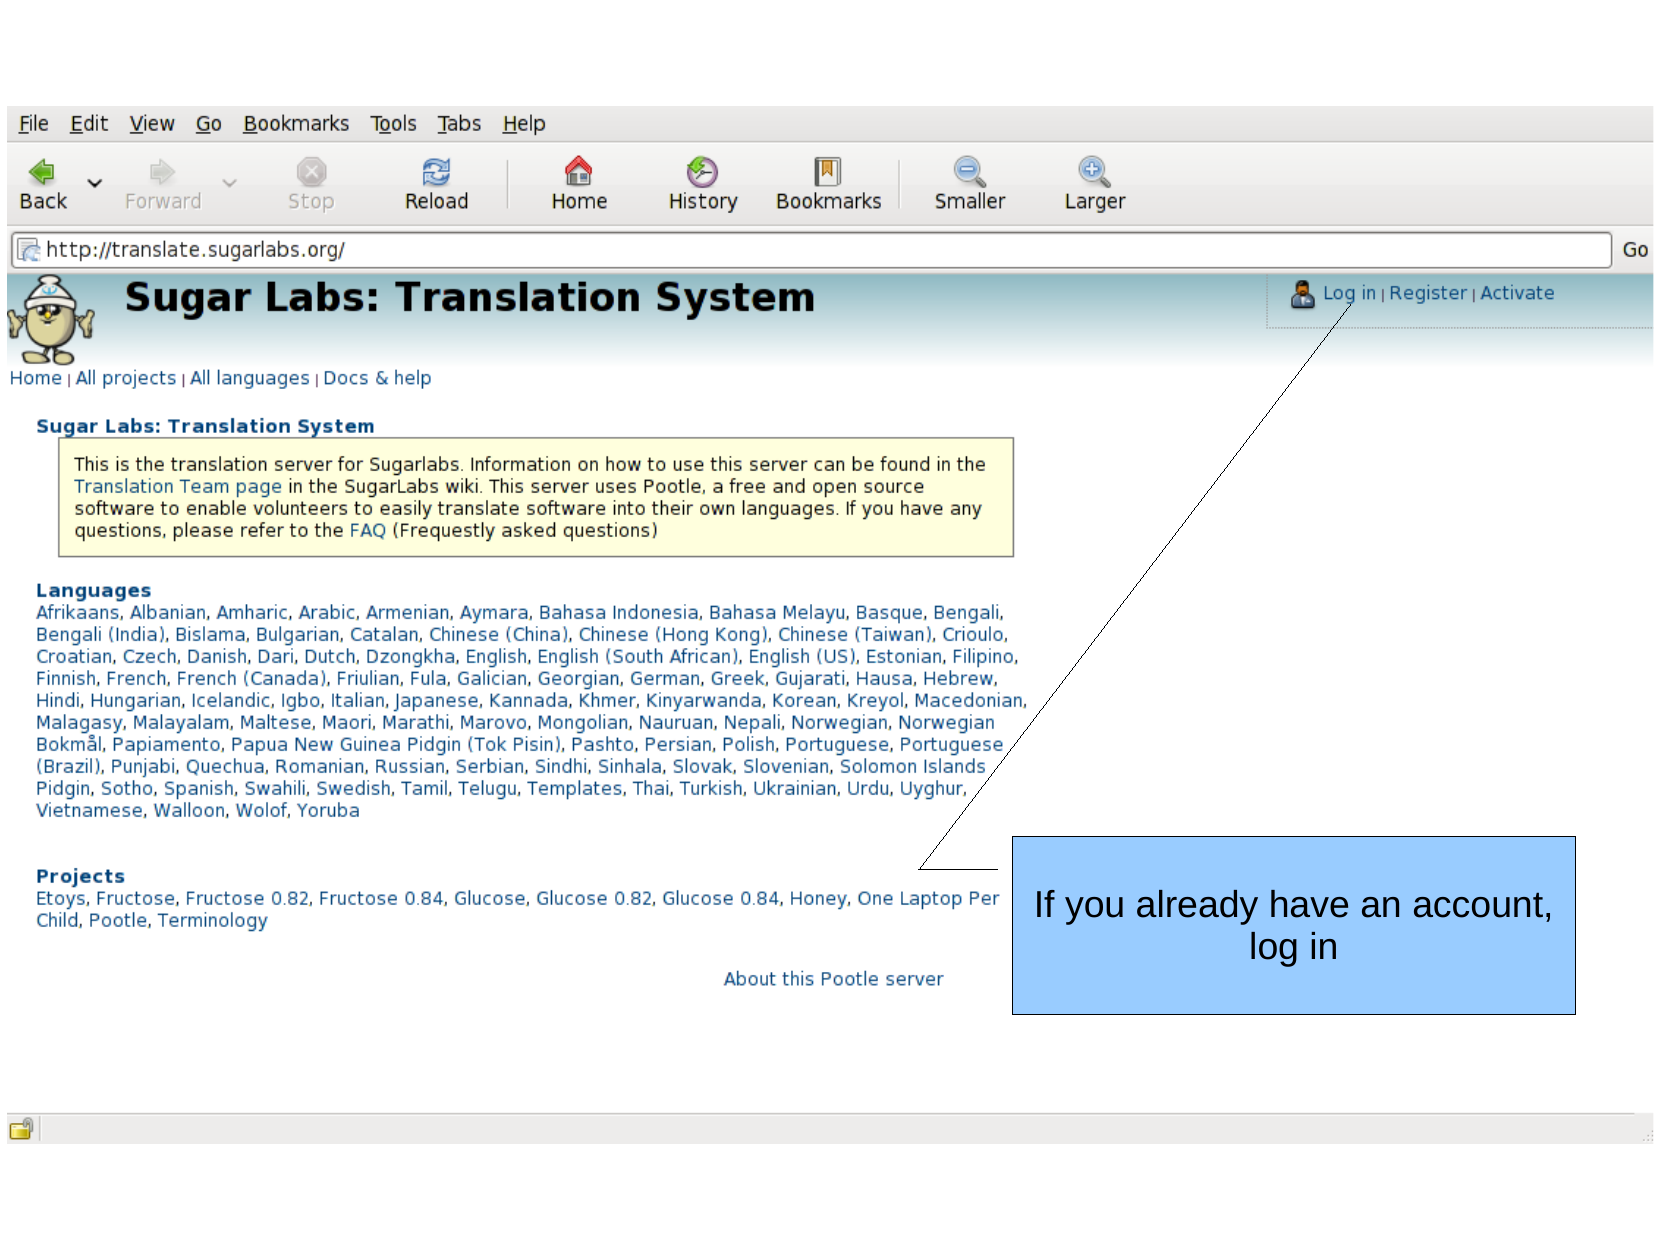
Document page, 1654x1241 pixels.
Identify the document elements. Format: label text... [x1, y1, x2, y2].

text_box If you already have an account, log in [1013, 837, 1575, 1014]
picture [7, 106, 1654, 1144]
